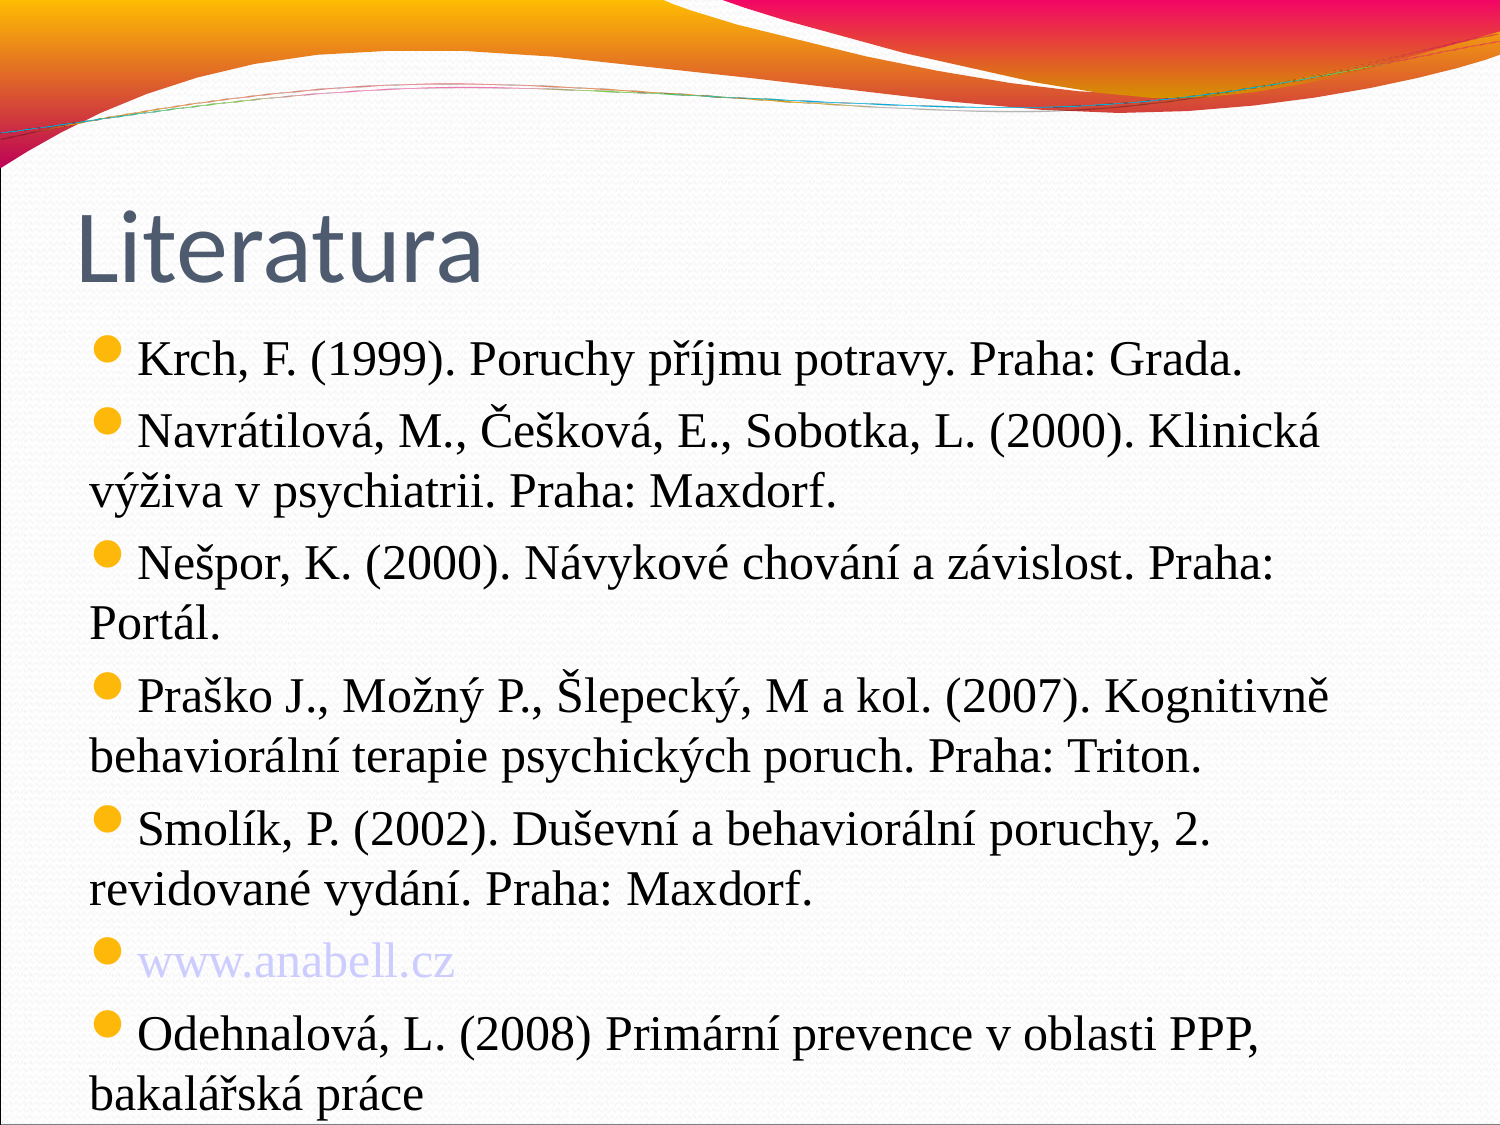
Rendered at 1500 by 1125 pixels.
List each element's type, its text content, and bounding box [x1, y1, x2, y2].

text_box Krch, F. (1999). Poruchy příjmu potravy. Praha: Grada. Navrátilová, M., Češková, E., Sobotka, L. (2000). Klinická výživa v psychiatrii. Praha: Maxdorf. Nešpor, K. (2000). Návykové chování a závislost. Praha: Portál. Praško J., Možný P., Šlepecký, M a kol. (2007). Kognitivně behaviorální terapie psychických poruch. Praha: Triton. Smolík, P. (2002). Duševní a behaviorální poruchy, 2. revidované vydání. Praha: Maxdorf. www.anabell.cz Odehnalová, L. (2008) Primární prevence v oblasti PPP, bakalářská práce [75, 317, 1426, 1125]
text_box Literatura [75, 115, 1426, 304]
